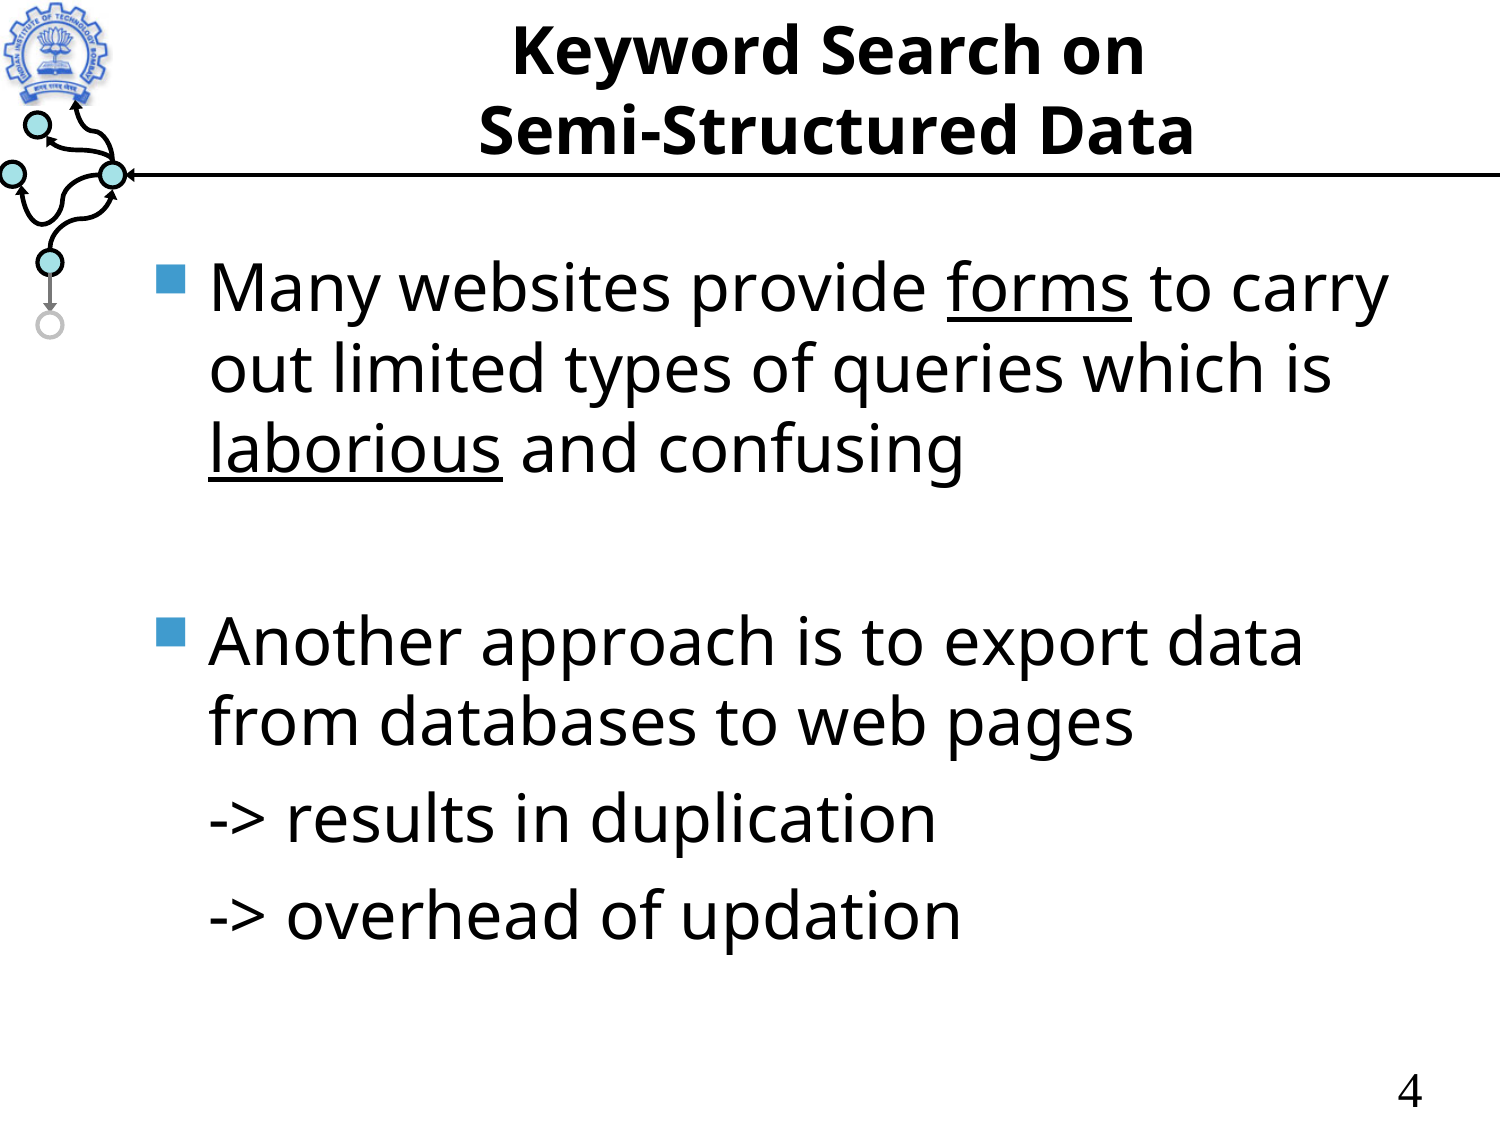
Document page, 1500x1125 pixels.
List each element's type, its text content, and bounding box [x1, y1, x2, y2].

title Keyword Search on Semi-Structured Data [200, 0, 1476, 176]
list Many websites provide forms to carry out limited types of queries which is laborious and confusing Another approach is to export data from databases to web pages -> results in duplication -> overhead of updation [137, 237, 1450, 1063]
picture [0, 0, 113, 106]
